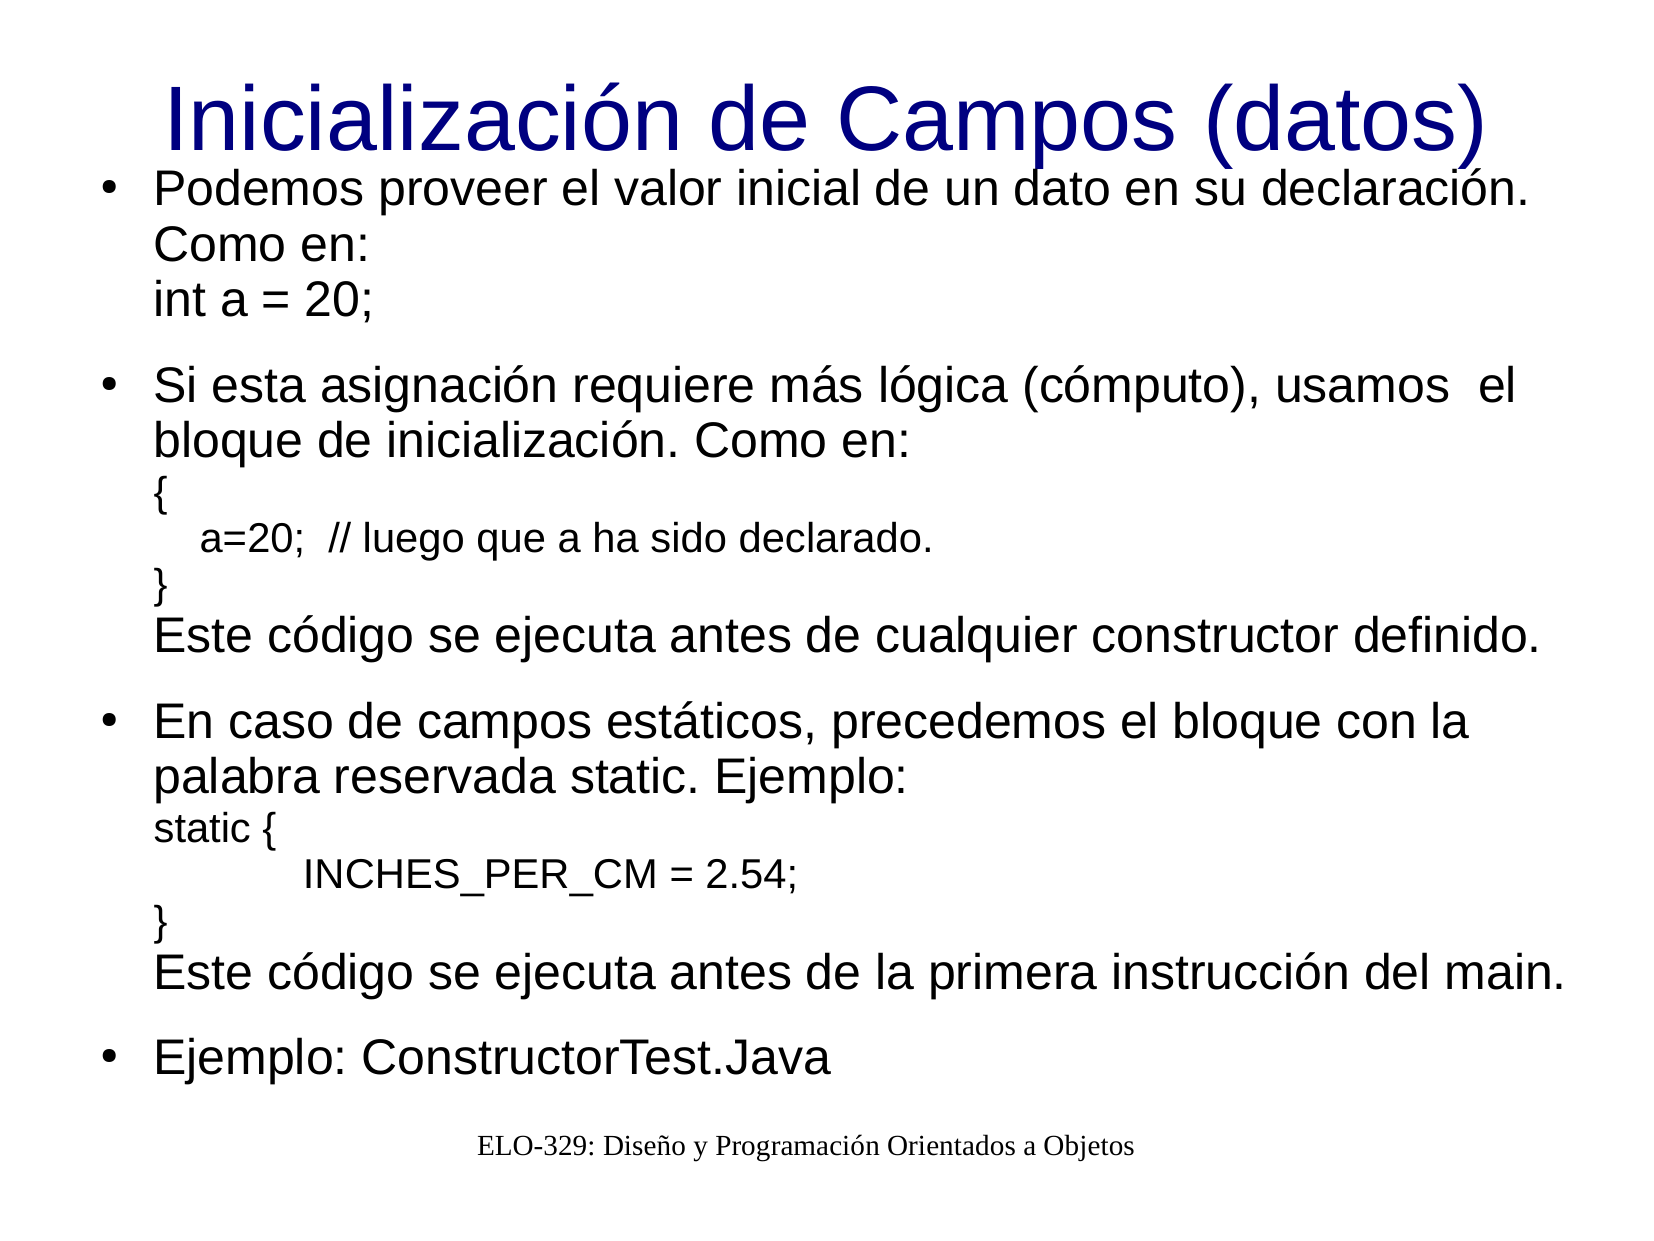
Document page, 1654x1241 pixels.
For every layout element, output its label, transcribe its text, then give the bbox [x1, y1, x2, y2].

title Inicialización de Campos (datos) [82, 49, 1571, 160]
list Podemos proveer el valor inicial de un dato en su declaración. Como en: int a = 20; Si esta asignación requiere más lógica (cómputo), usamos el bloque de inicialización. Como en: { a=20; // luego que a ha sido declarado. } Este código se ejecuta antes de cualquier constructor definido. En caso de campos estáticos, precedemos el bloque con la palabra reservada static. Ejemplo: static { INCHES_PER_CM = 2.54; } Este código se ejecuta antes de la primera instrucción del main. Ejemplo: ConstructorTest.Java [82, 160, 1571, 1176]
